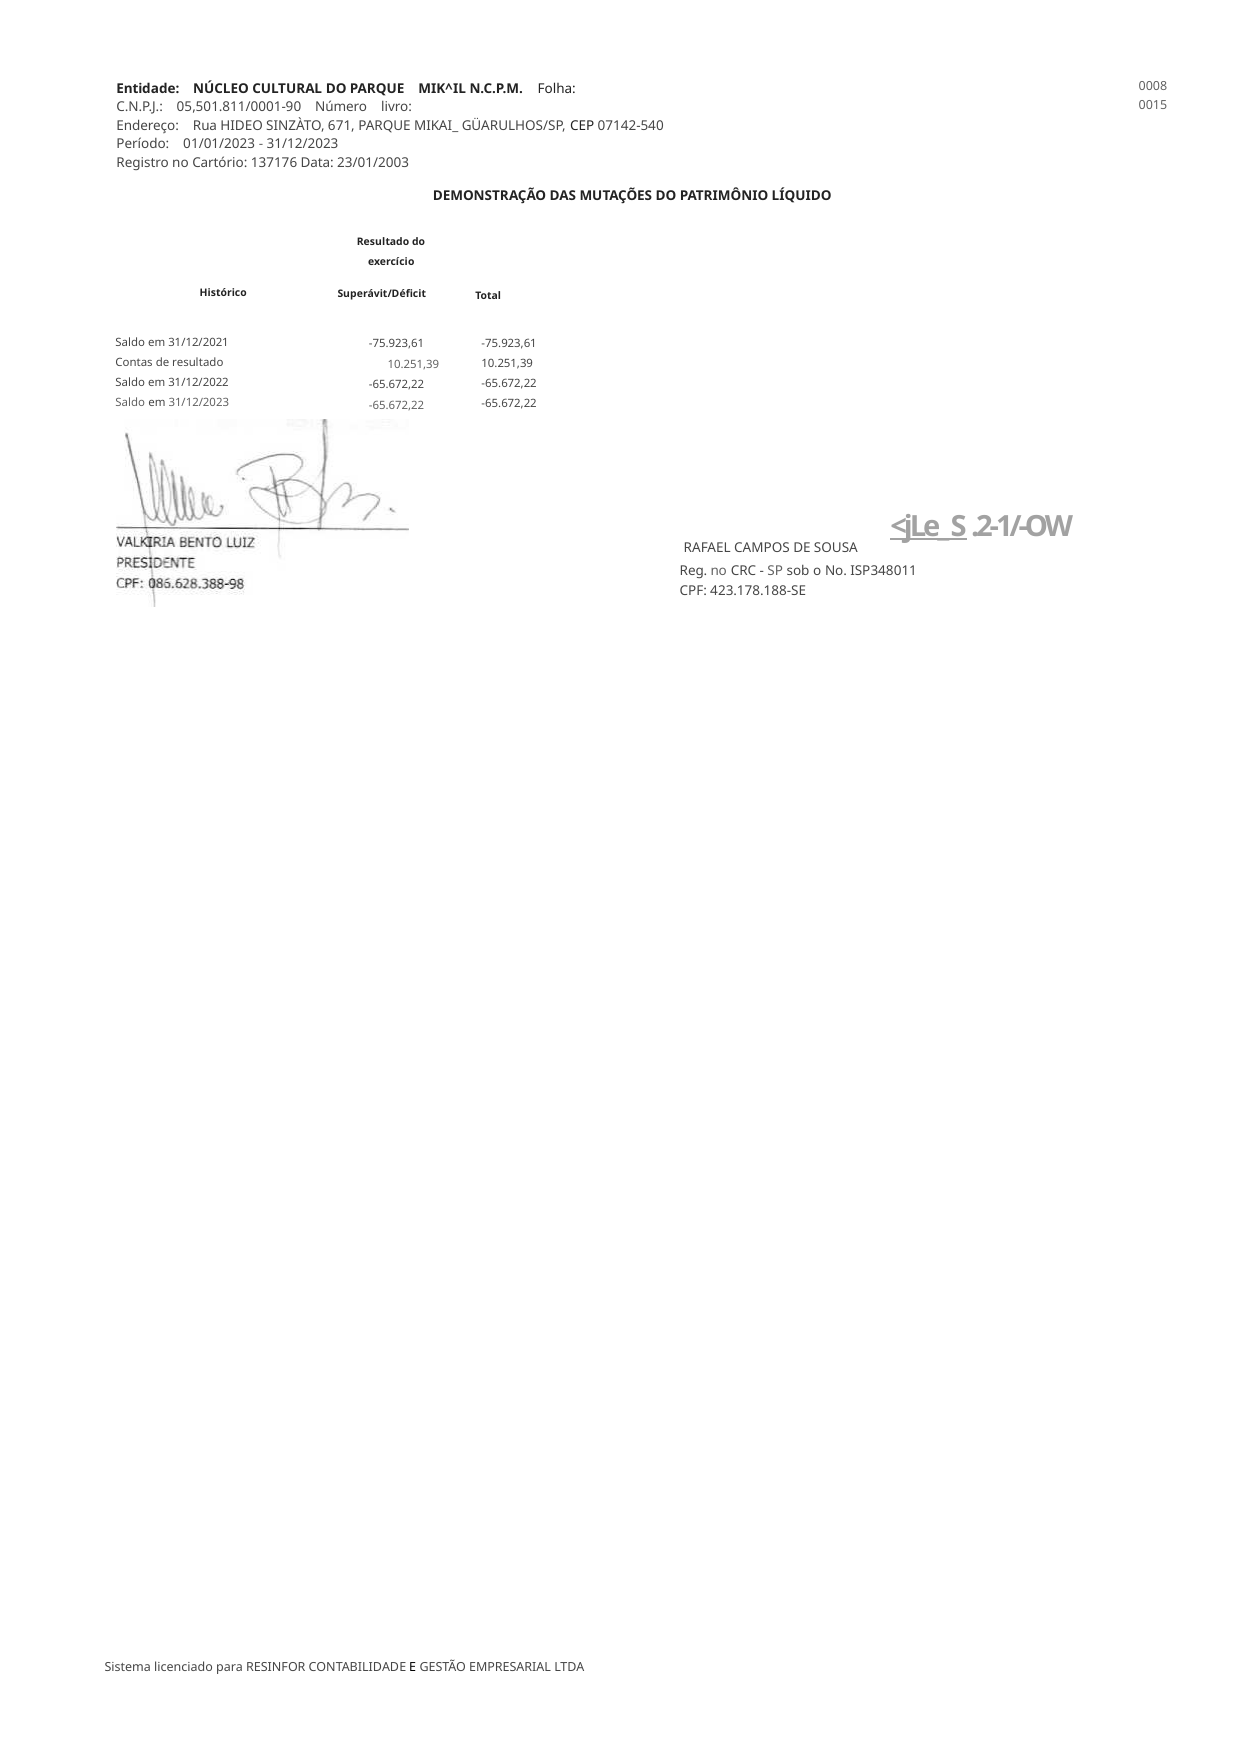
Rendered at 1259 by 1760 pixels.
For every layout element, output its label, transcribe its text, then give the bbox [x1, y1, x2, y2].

text_box DEMONSTRAÇÃO DAS MUTAÇÕES DO PATRIMÔNIO LÍQUIDO [433, 187, 857, 210]
text_box Histórico [199, 286, 257, 303]
text_box -75.923,61 10.251,39 -65.672,22 -65.672,22 [369, 329, 441, 408]
text_box Reg. no CRC - SP sob o No. ISP348011 CPF: 423.178.188-SE [679, 557, 922, 595]
text_box Superávit/Déficit [338, 287, 447, 305]
text_box Total [475, 289, 511, 305]
text_box Sistema licenciado para RESINFOR CONTABILIDADE E GESTÃO EMPRESARIAL LTDA [105, 1659, 619, 1680]
text_box <jLe_ S .2-1/-OW [890, 507, 996, 530]
picture [116, 419, 409, 608]
text_box RAFAEL CAMPOS DE SOUSA [683, 538, 852, 551]
text_box Entidade: NÚCLEO CULTURAL DO PARQUE MIK^IL N.C.P.M. Folha: C.N.P.J.: 05,501.811/0001-90 Número livro: Endereço: Rua HIDEO SINZÀTO, 671, PARQUE MIKAI_ GÜARULHOS/SP, CEP 07142-540 Período: 01/01/2023 - 31/12/2023 Registro no Cartório: 137176 Data: 23/01/2003 [116, 77, 1071, 171]
text_box Resultado do exercício [350, 226, 432, 263]
text_box -75.923,61 10.251,39 -65.672,22 -65.672,22 [481, 330, 544, 408]
text_box Saldo em 31/12/2021 Contas de resultado Saldo em 31/12/2022 Saldo em 31/12/2023 [116, 328, 234, 407]
text_box 0008 0015 [1139, 78, 1173, 115]
